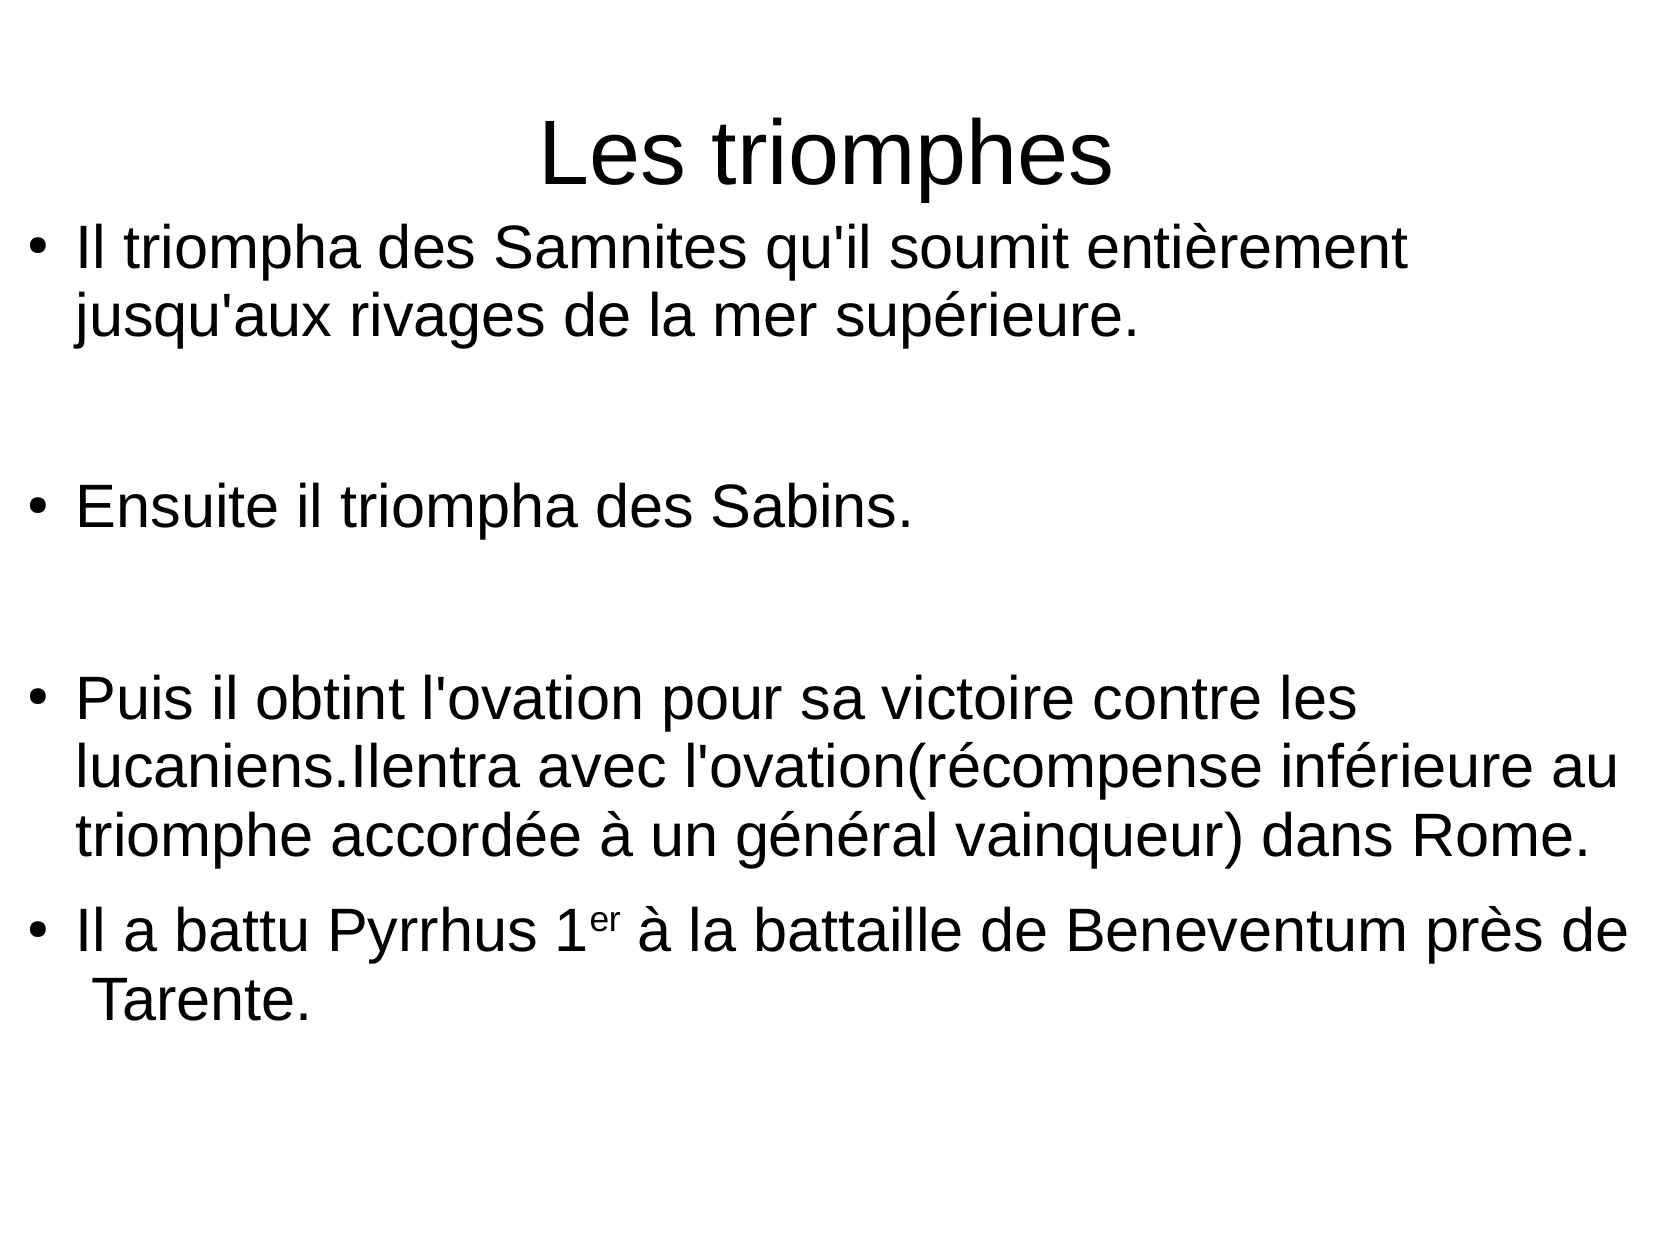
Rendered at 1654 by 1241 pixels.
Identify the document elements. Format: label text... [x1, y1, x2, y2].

title Les triomphes [82, 49, 1571, 212]
list Il triompha des Samnites qu'il soumit entièrement jusqu'aux rivages de la mer supérieure. Ensuite il triompha des Sabins. Puis il obtint l'ovation pour sa victoire contre les lucaniens.Ilentra avec l'ovation(récompense inférieure au triomphe accordée à un général vainqueur) dans Rome. Il a battu Pyrrhus 1er à la battaille de Beneventum près de Tarente. [10, 212, 1643, 1111]
